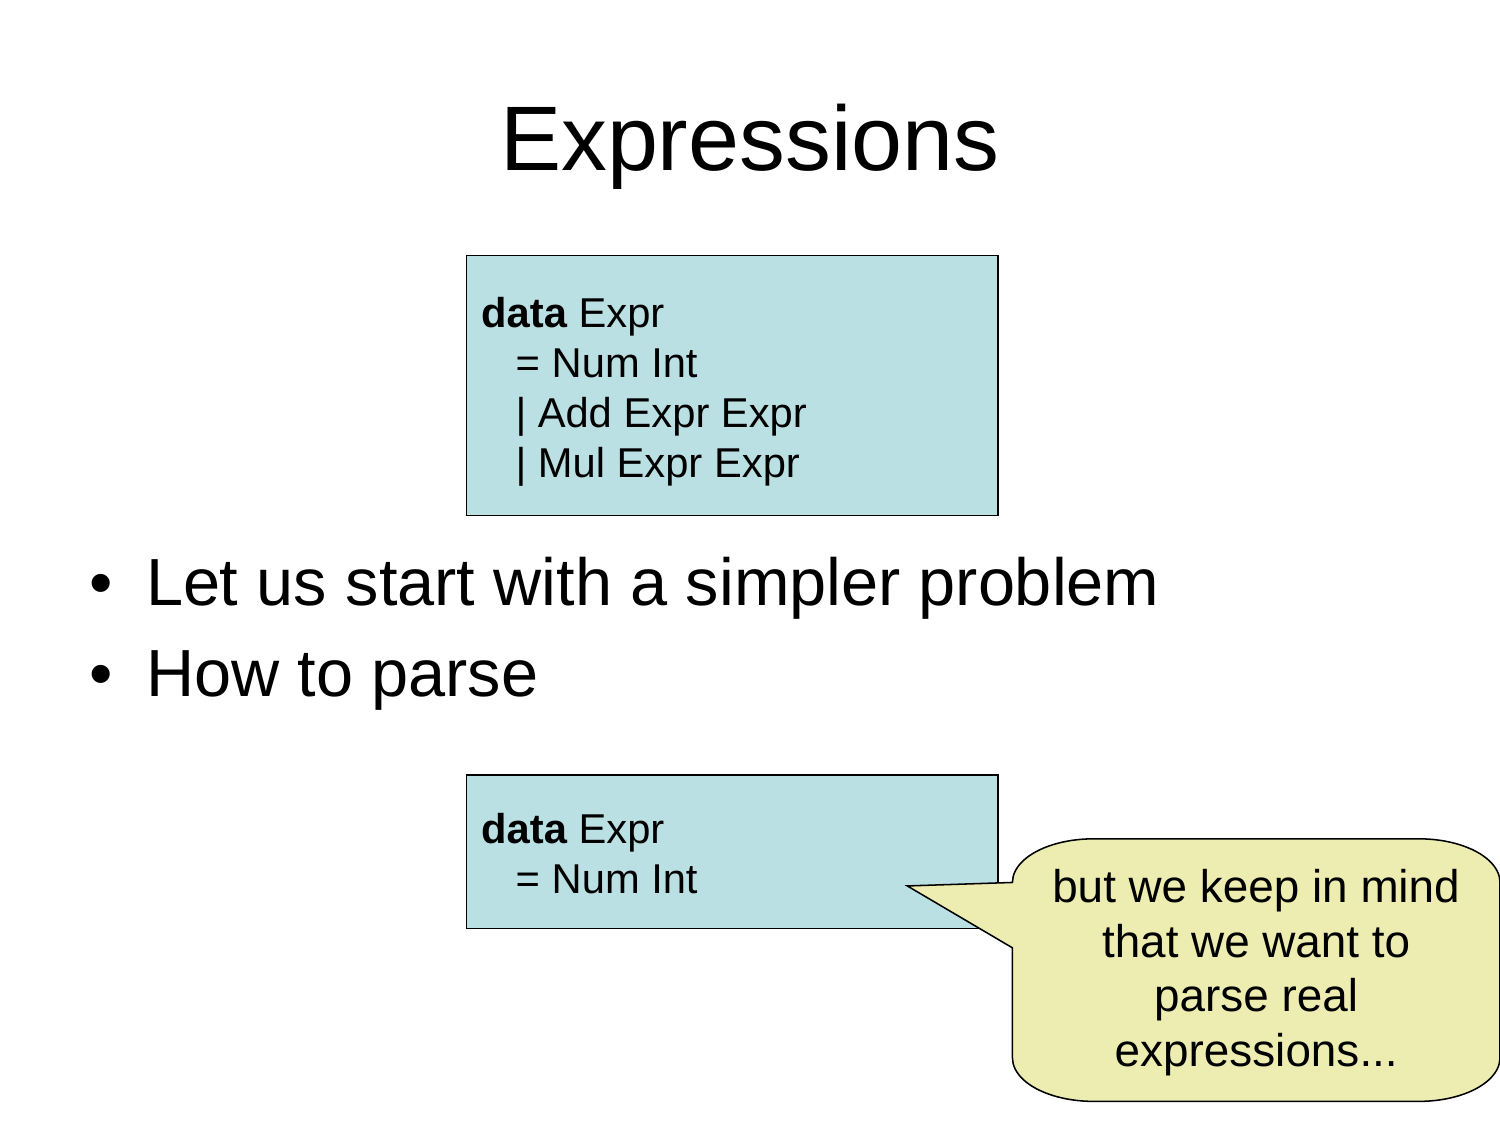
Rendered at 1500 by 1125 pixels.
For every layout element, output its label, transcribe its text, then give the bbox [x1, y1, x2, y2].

list Let us start with a simpler problem How to parse [75, 262, 1426, 1005]
title Expressions [75, 45, 1426, 233]
text_box data Expr = Num Int [466, 775, 999, 929]
text_box but we keep in mind that we want to parse real expressions... [907, 838, 1500, 1102]
text_box data Expr = Num Int | Add Expr Expr | Mul Expr Expr [466, 255, 999, 516]
